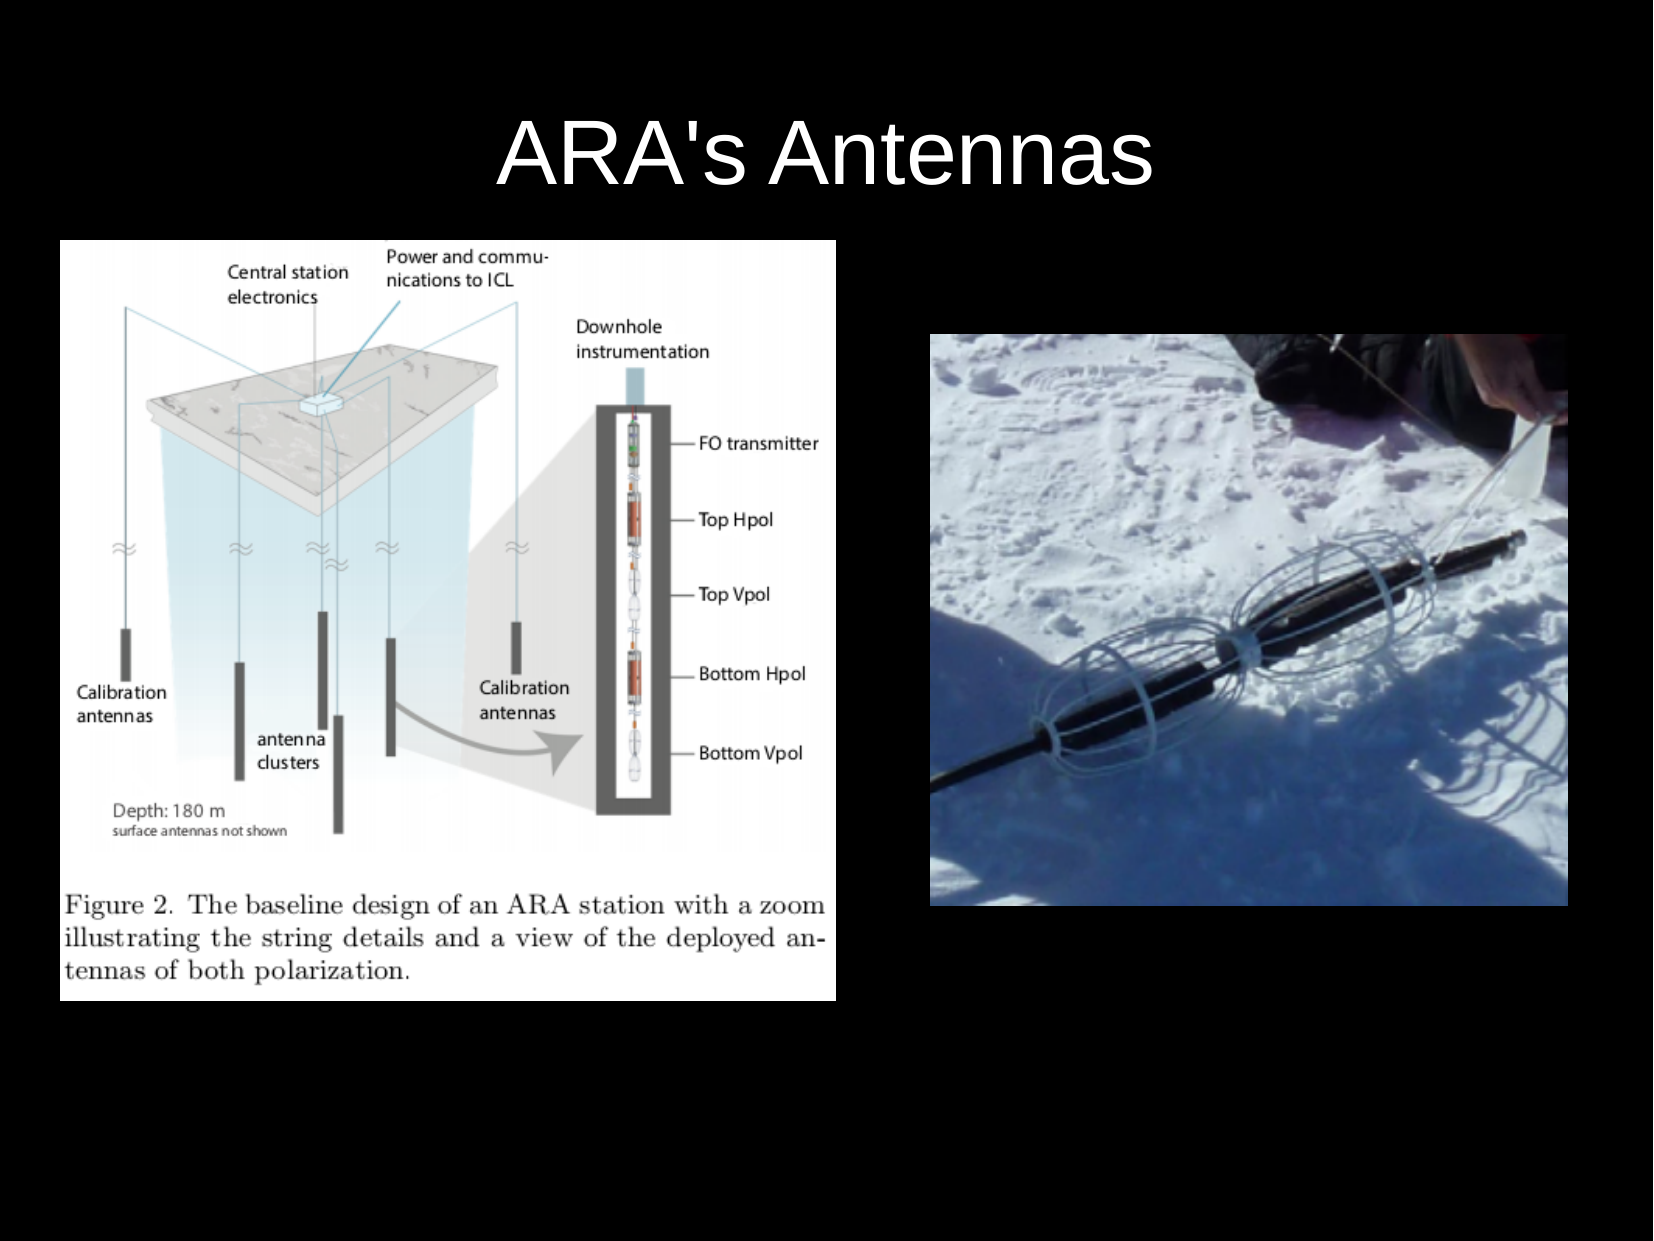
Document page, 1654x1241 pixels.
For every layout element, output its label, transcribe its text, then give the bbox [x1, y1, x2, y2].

picture [60, 240, 836, 1001]
title ARA's Antennas [82, 49, 1571, 257]
picture [930, 334, 1568, 906]
